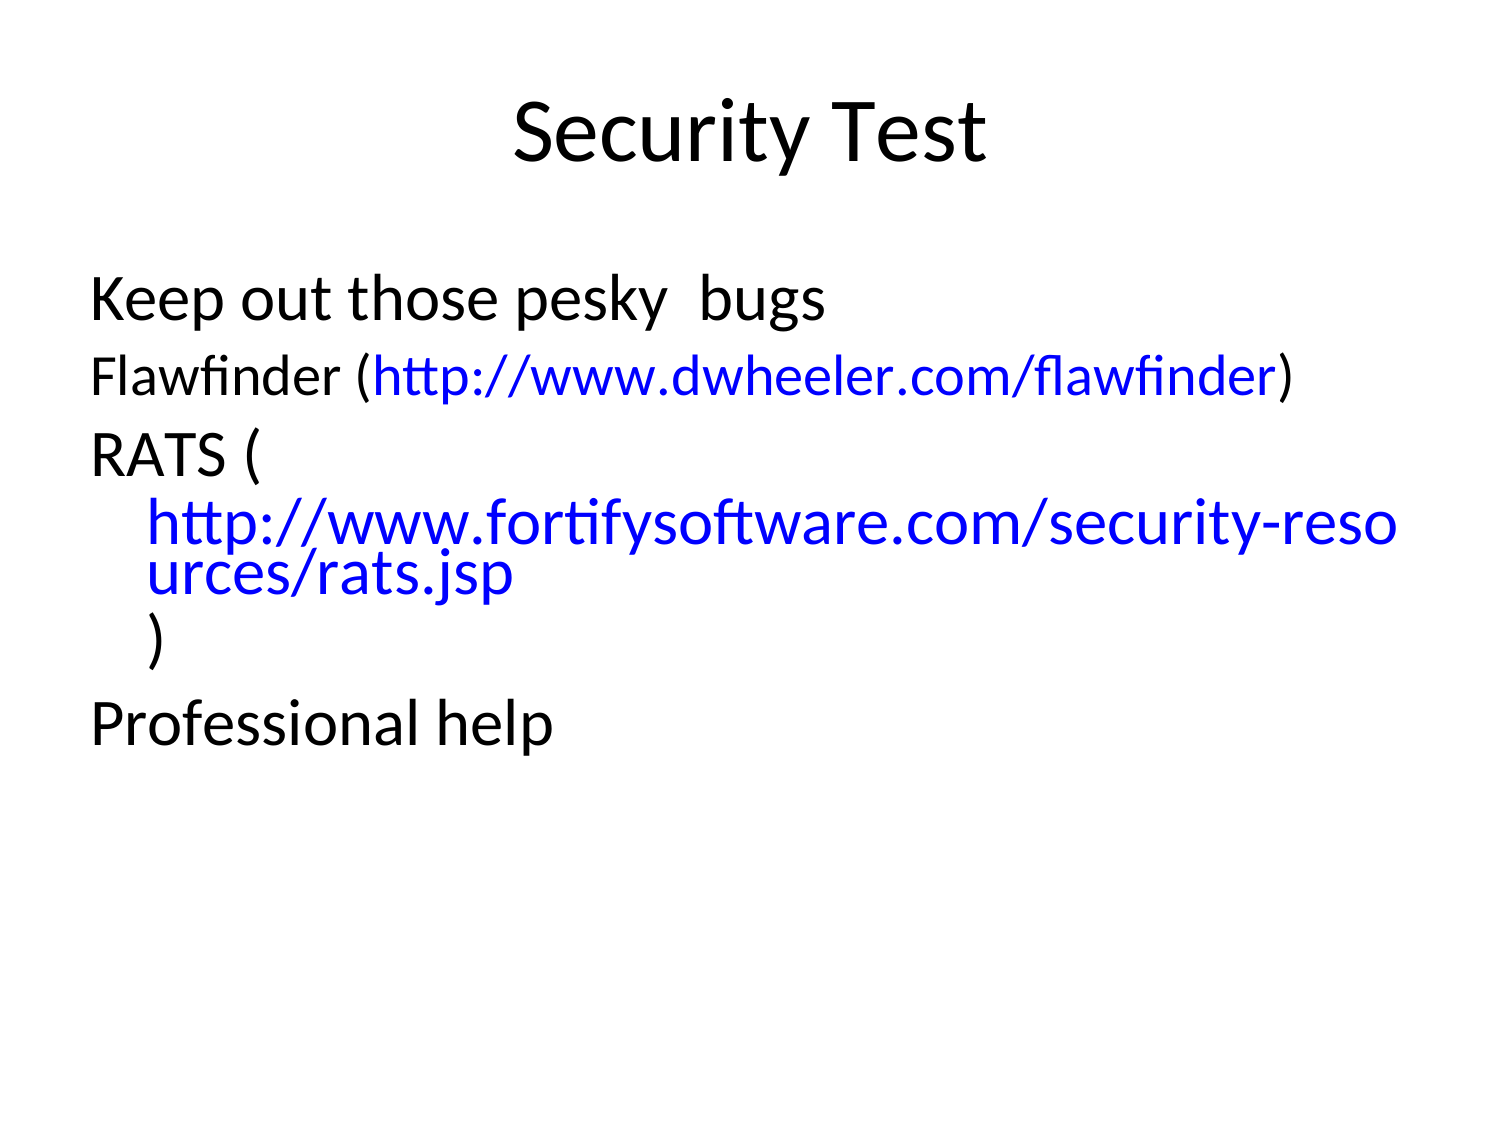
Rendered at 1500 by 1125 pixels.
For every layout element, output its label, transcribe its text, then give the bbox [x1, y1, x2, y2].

list Keep out those pesky bugs Flawfinder (http://www.dwheeler.com/flawfinder) RATS (http://www.fortifysoftware.com/security-resources/rats.jsp) Professional help [75, 262, 1426, 1024]
title Security Test [75, 45, 1426, 233]
